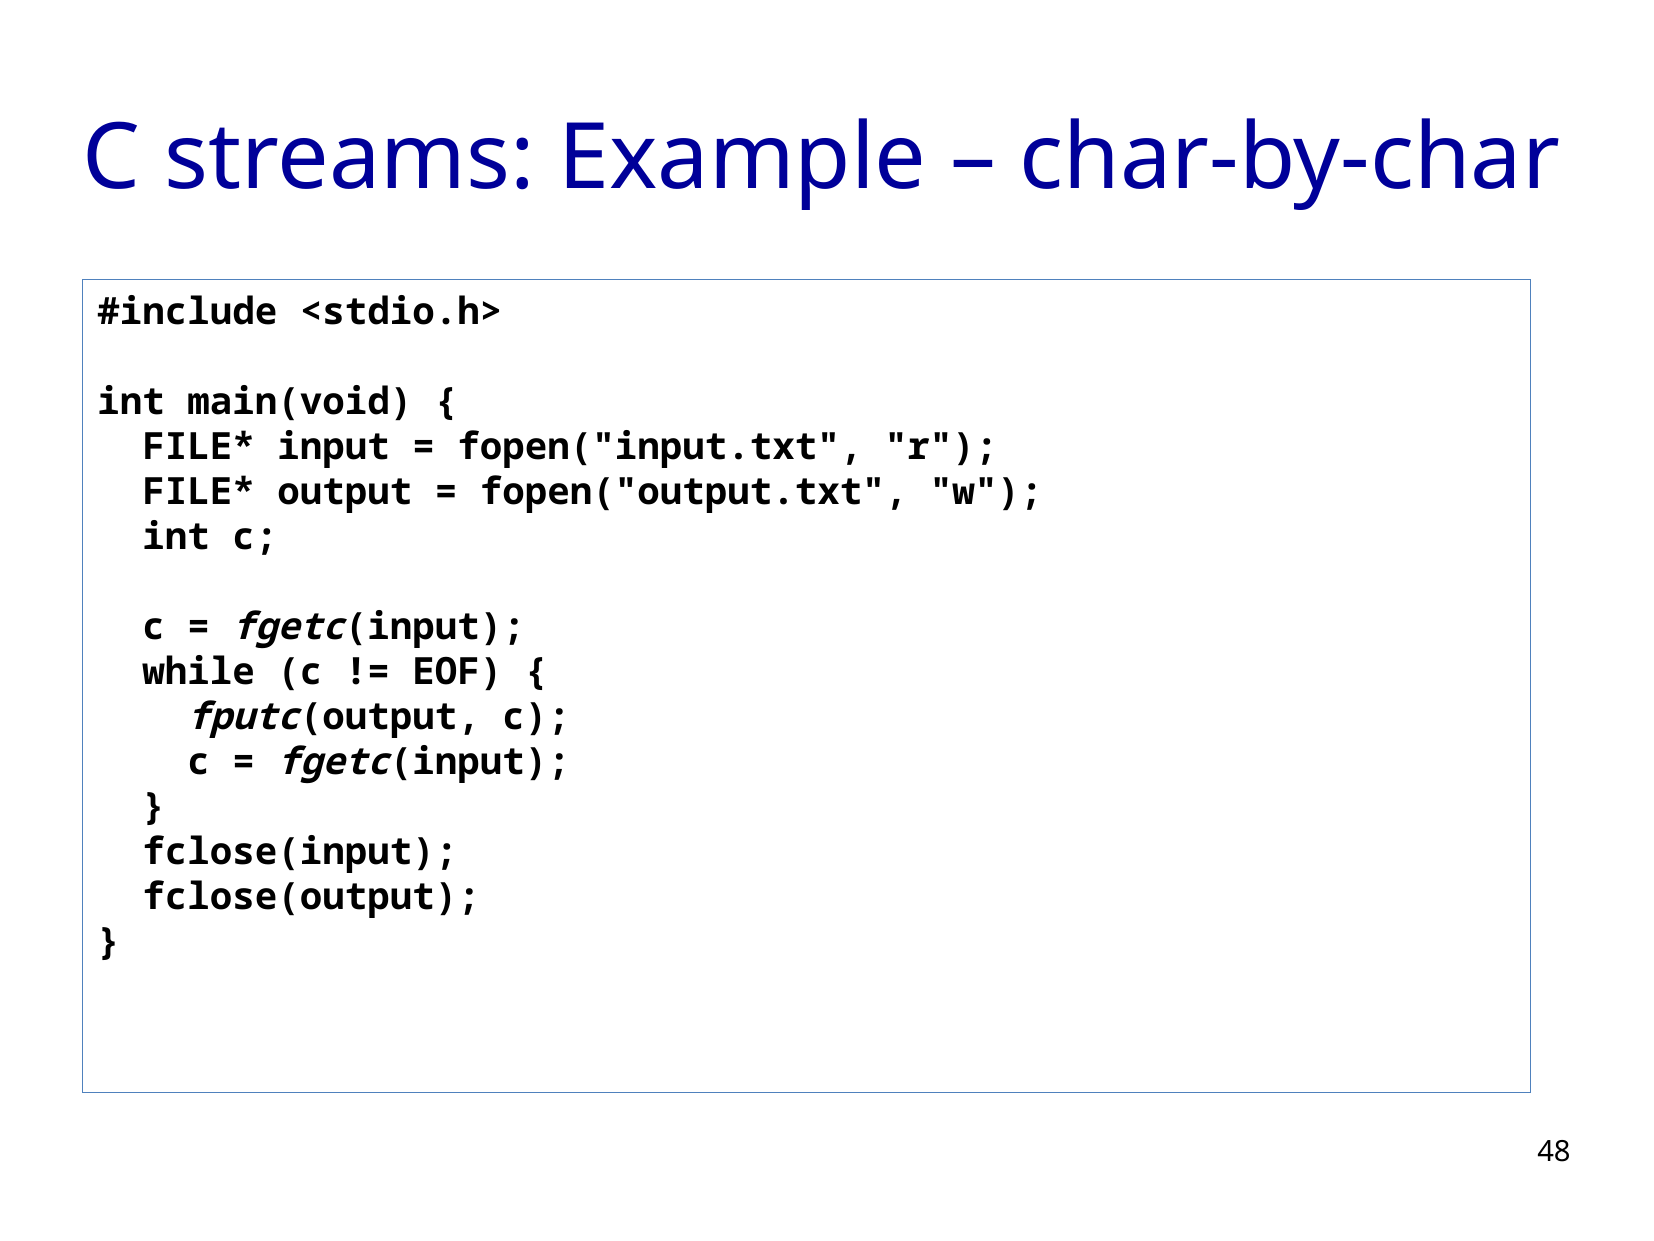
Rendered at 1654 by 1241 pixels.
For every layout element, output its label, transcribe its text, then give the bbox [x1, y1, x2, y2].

title C streams: Example – char-by-char [82, 49, 1571, 257]
text_box #include <stdio.h> int main(void) { FILE* input = fopen("input.txt", "r"); FILE* output = fopen("output.txt", "w"); int c; c = fgetc(input); while (c != EOF) { fputc(output, c); c = fgetc(input); } fclose(input); fclose(output); } [82, 279, 1531, 1093]
